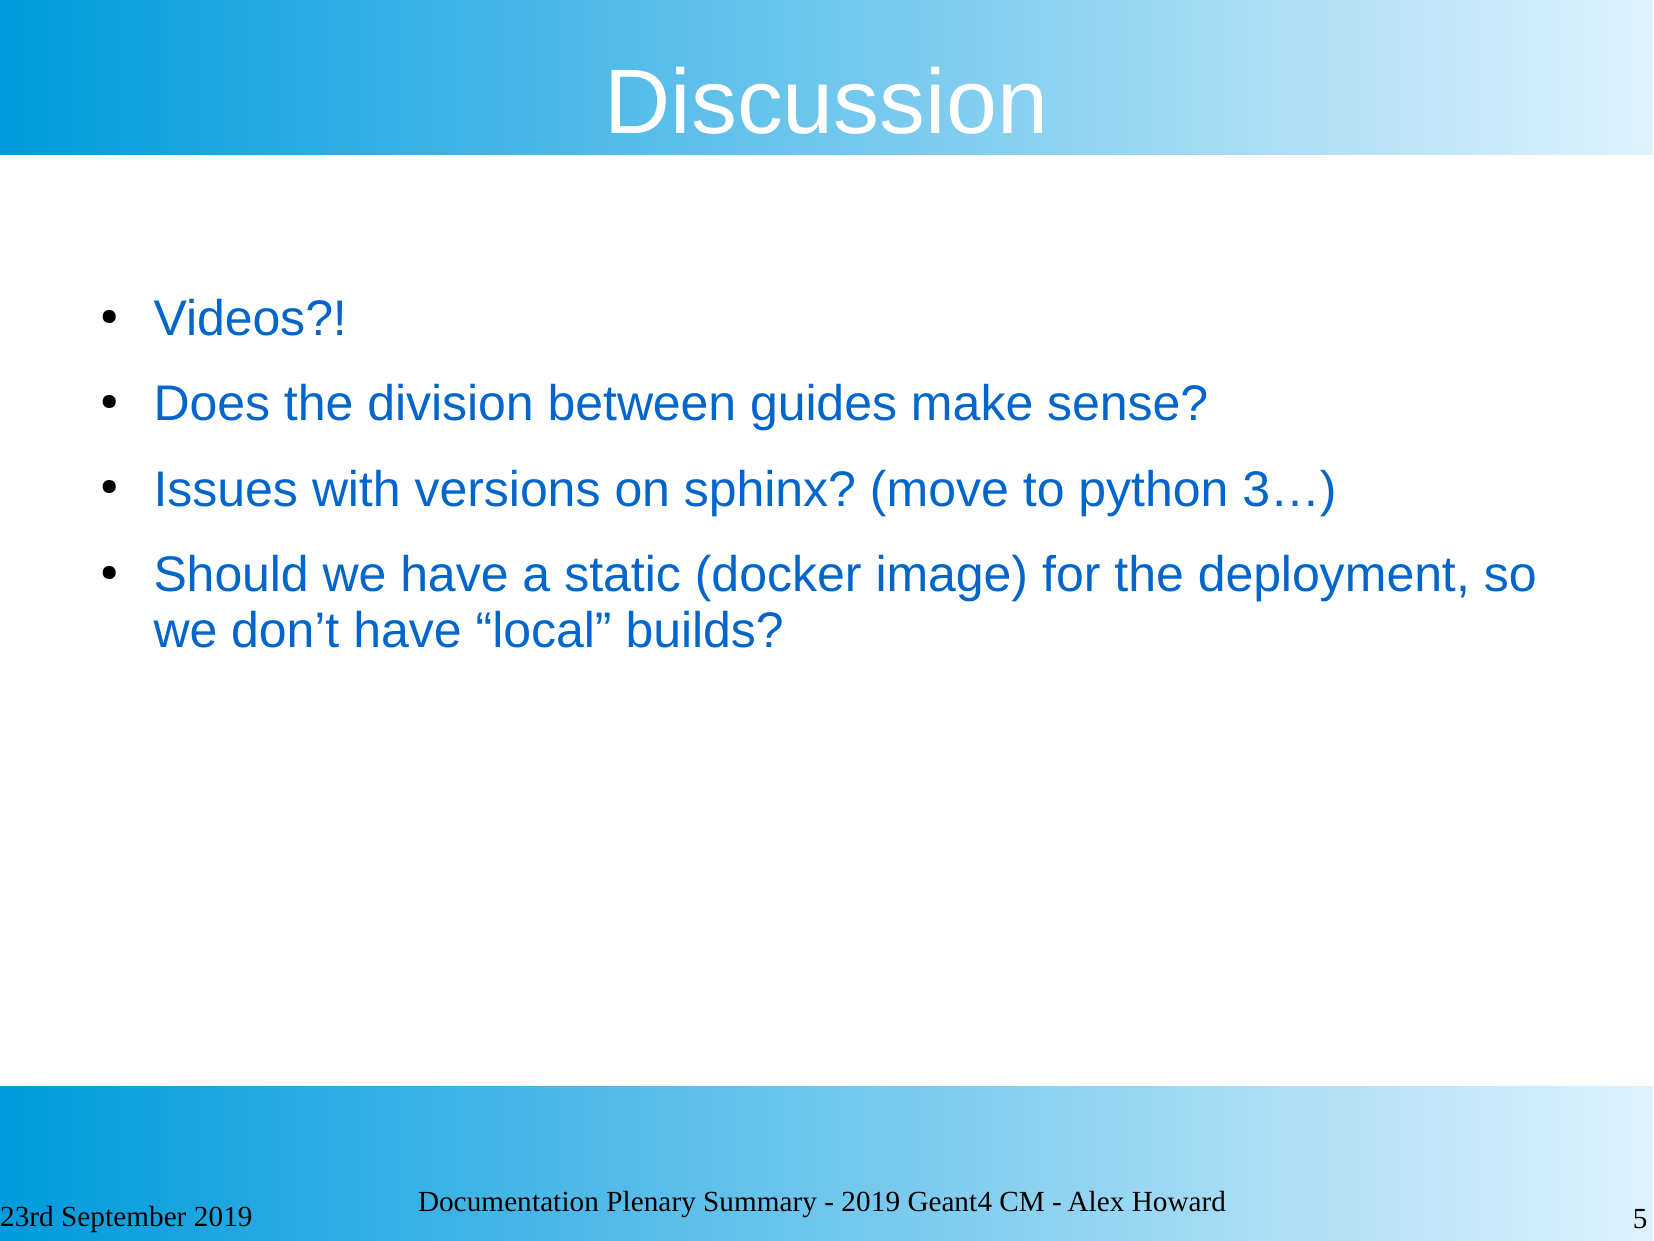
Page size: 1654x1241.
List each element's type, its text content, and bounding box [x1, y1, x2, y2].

list Videos?! Does the division between guides make sense? Issues with versions on sphinx? (move to python 3…) Should we have a static (docker image) for the deployment, so we don’t have “local” builds? [82, 290, 1571, 1010]
title Discussion [82, 49, 1571, 155]
